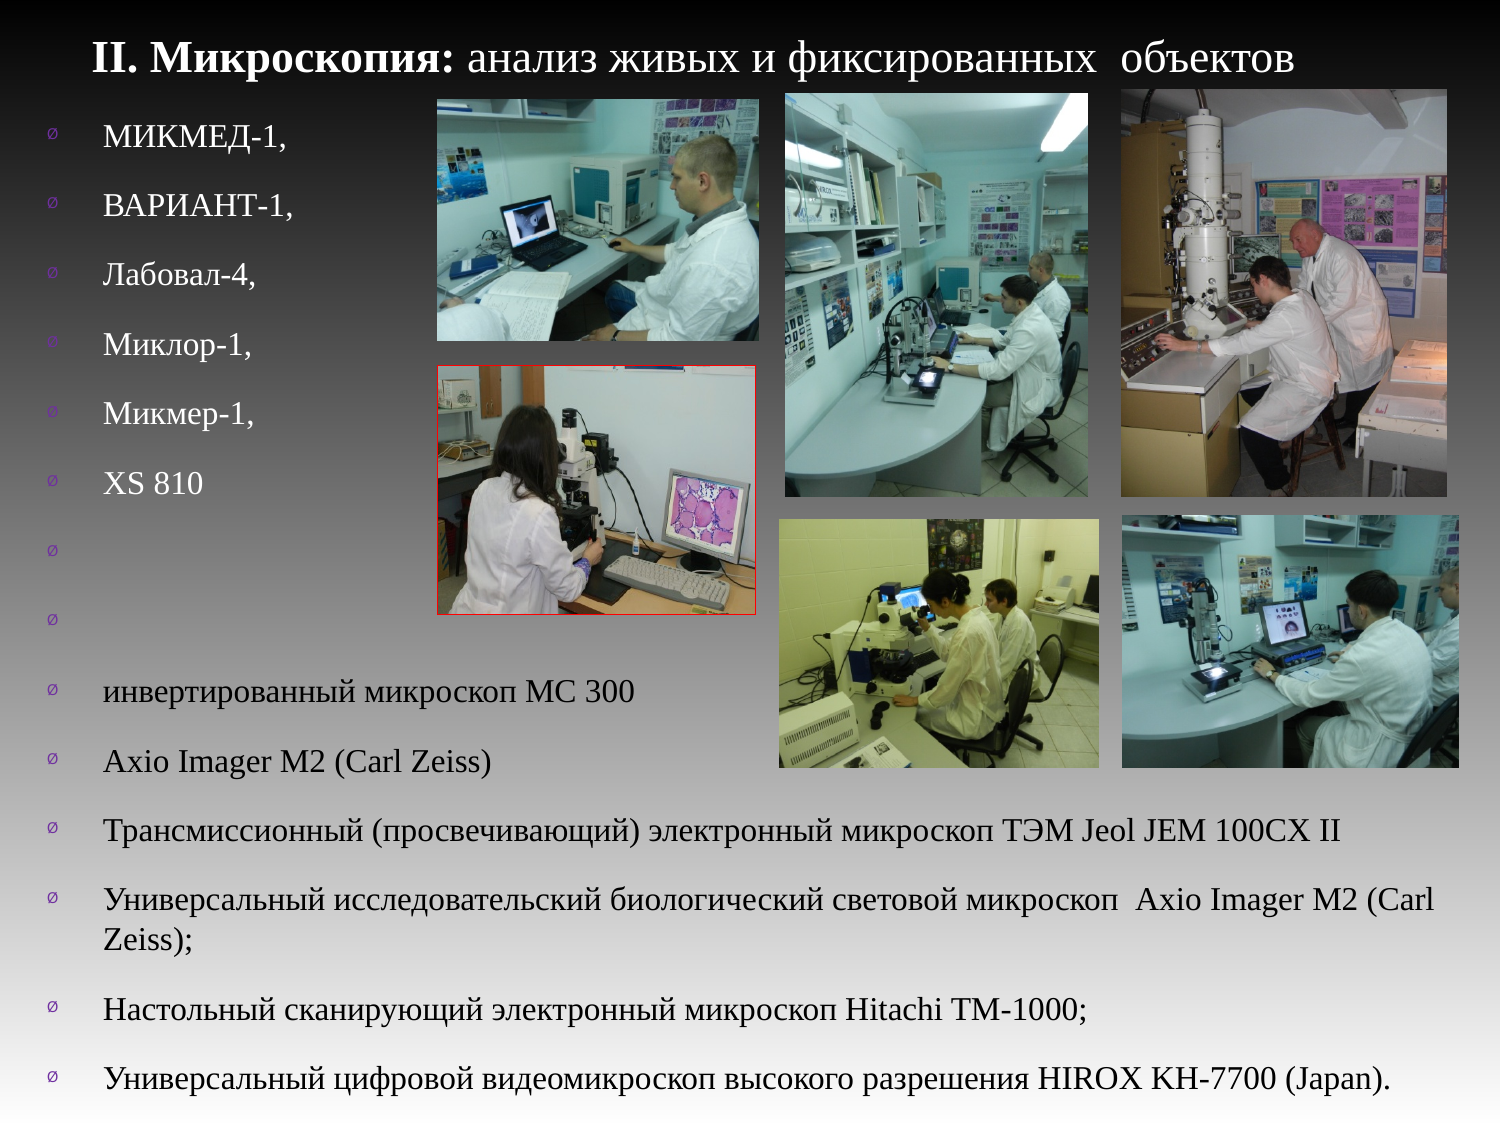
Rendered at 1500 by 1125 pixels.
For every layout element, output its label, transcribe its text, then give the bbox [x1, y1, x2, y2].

picture [437, 99, 759, 341]
picture [1121, 89, 1447, 497]
picture [779, 519, 1099, 768]
list МИКМЕД-1, ВАРИАНТ-1, Лабовал-4, Миклор-1, Микмер-1, XS 810 инвертированный микроскоп МС 300 Axio Imager M2 (Carl Zeiss) Трансмиссионный (просвечивающий) электронный микроскоп ТЭМ Jeol JEM 100CX II Универсальный исследовательский биологический световой микроскоп Axio Imager M2 (Carl Zeiss); Настольный сканирующий электронный микроскоп Hitachi TM-1000; Универсальный цифровой видеомикроскоп высокого разрешения HIROX KH-7700 (Japan). [31, 106, 1477, 839]
title II. Микроскопия: анализ живых и фиксированных объектов [76, 19, 1427, 100]
picture [1122, 515, 1459, 768]
picture [437, 365, 756, 615]
picture [785, 93, 1088, 497]
